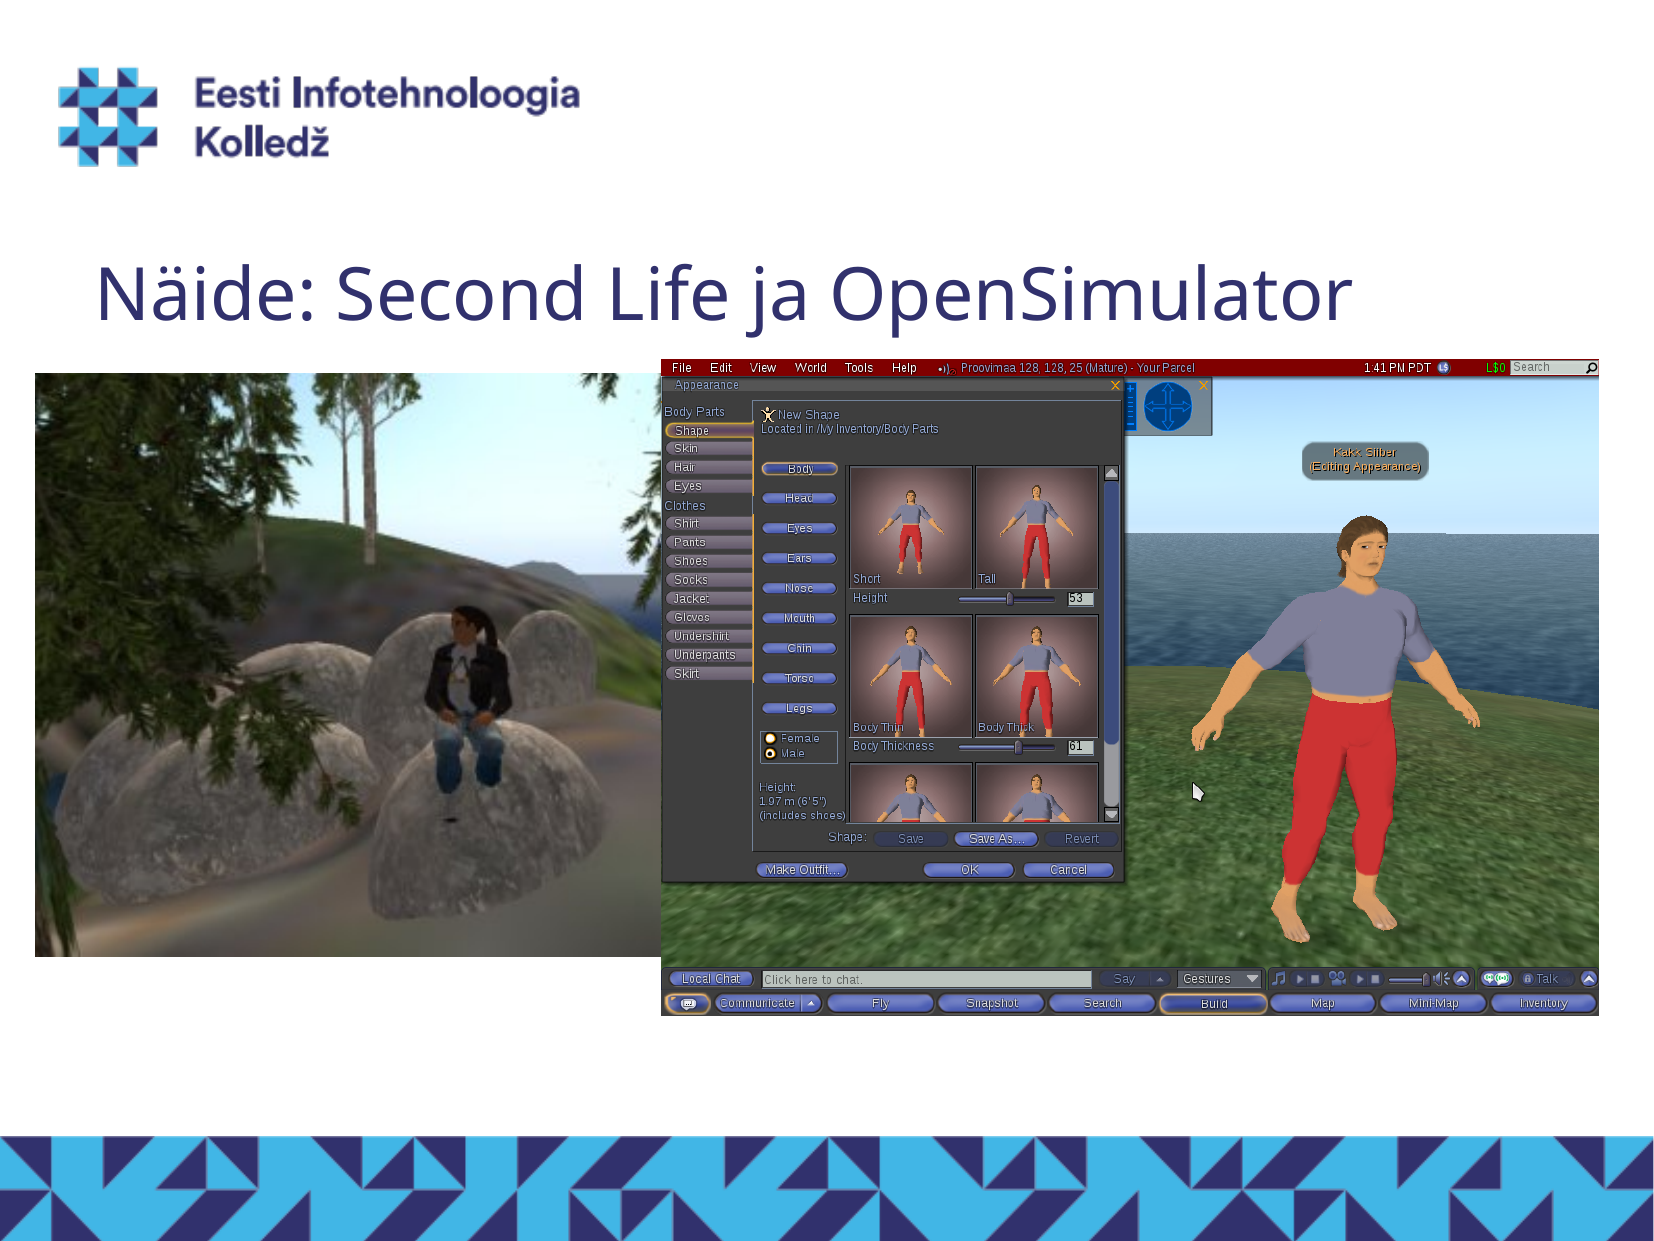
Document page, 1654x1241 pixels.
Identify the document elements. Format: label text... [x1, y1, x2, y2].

picture [35, 359, 1599, 1016]
title Näide: Second Life ja OpenSimulator [94, 188, 1607, 396]
